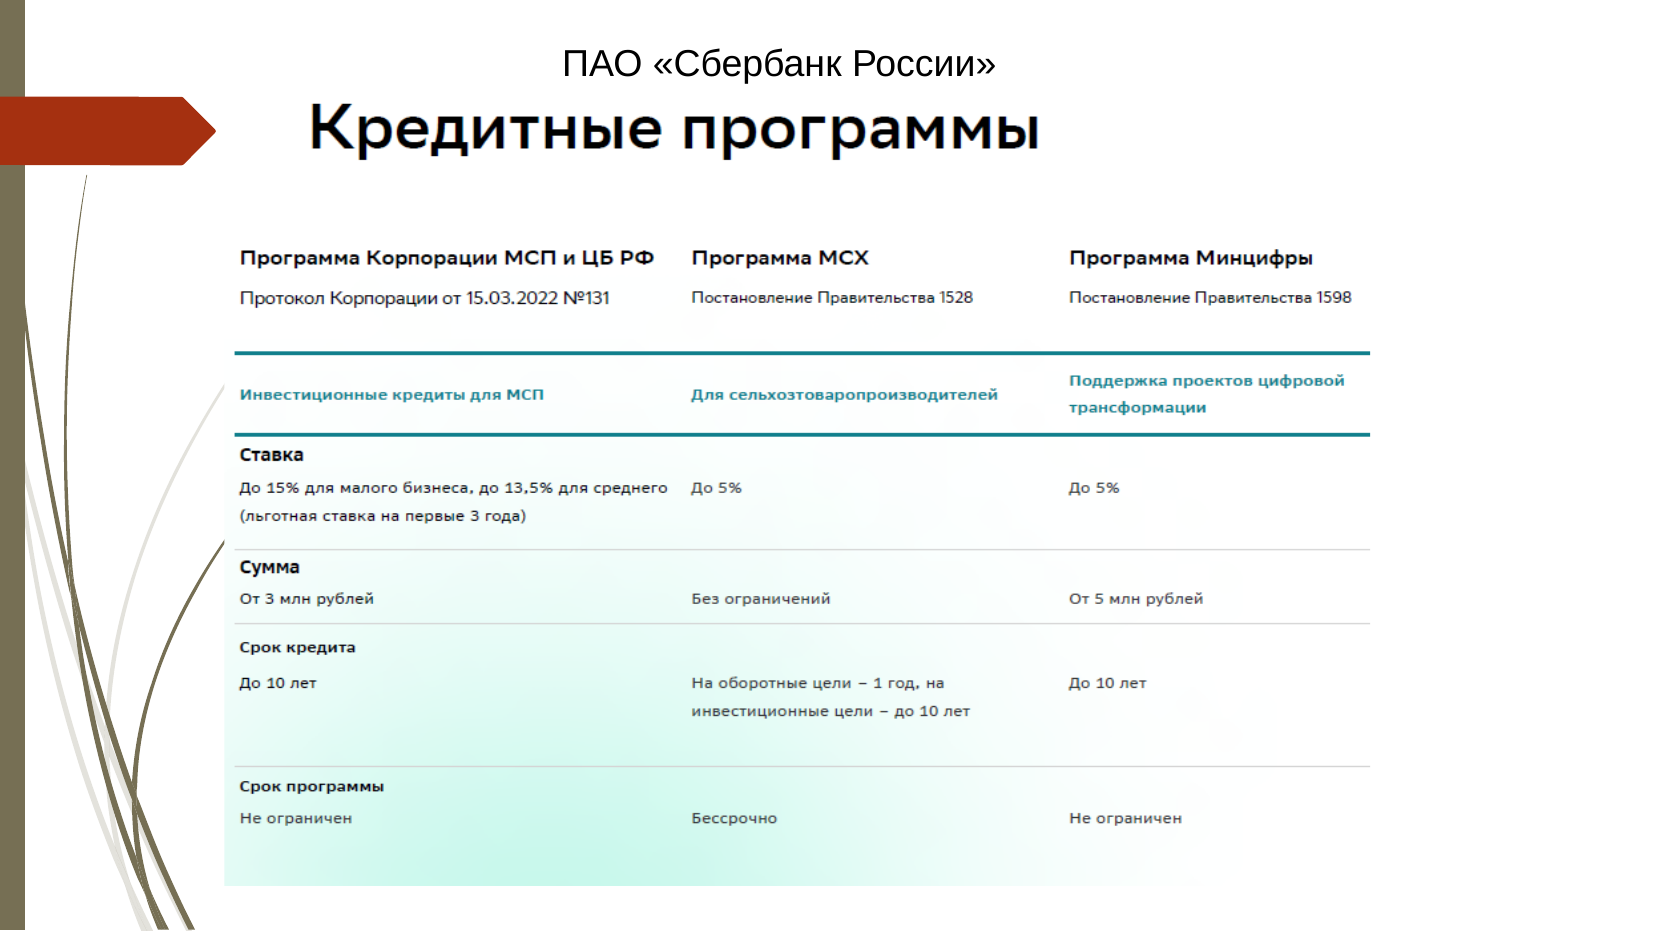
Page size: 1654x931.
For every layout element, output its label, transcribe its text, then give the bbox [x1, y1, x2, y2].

picture [224, 82, 1371, 886]
text_box ПАО «Сбербанк России» [295, 35, 1012, 93]
